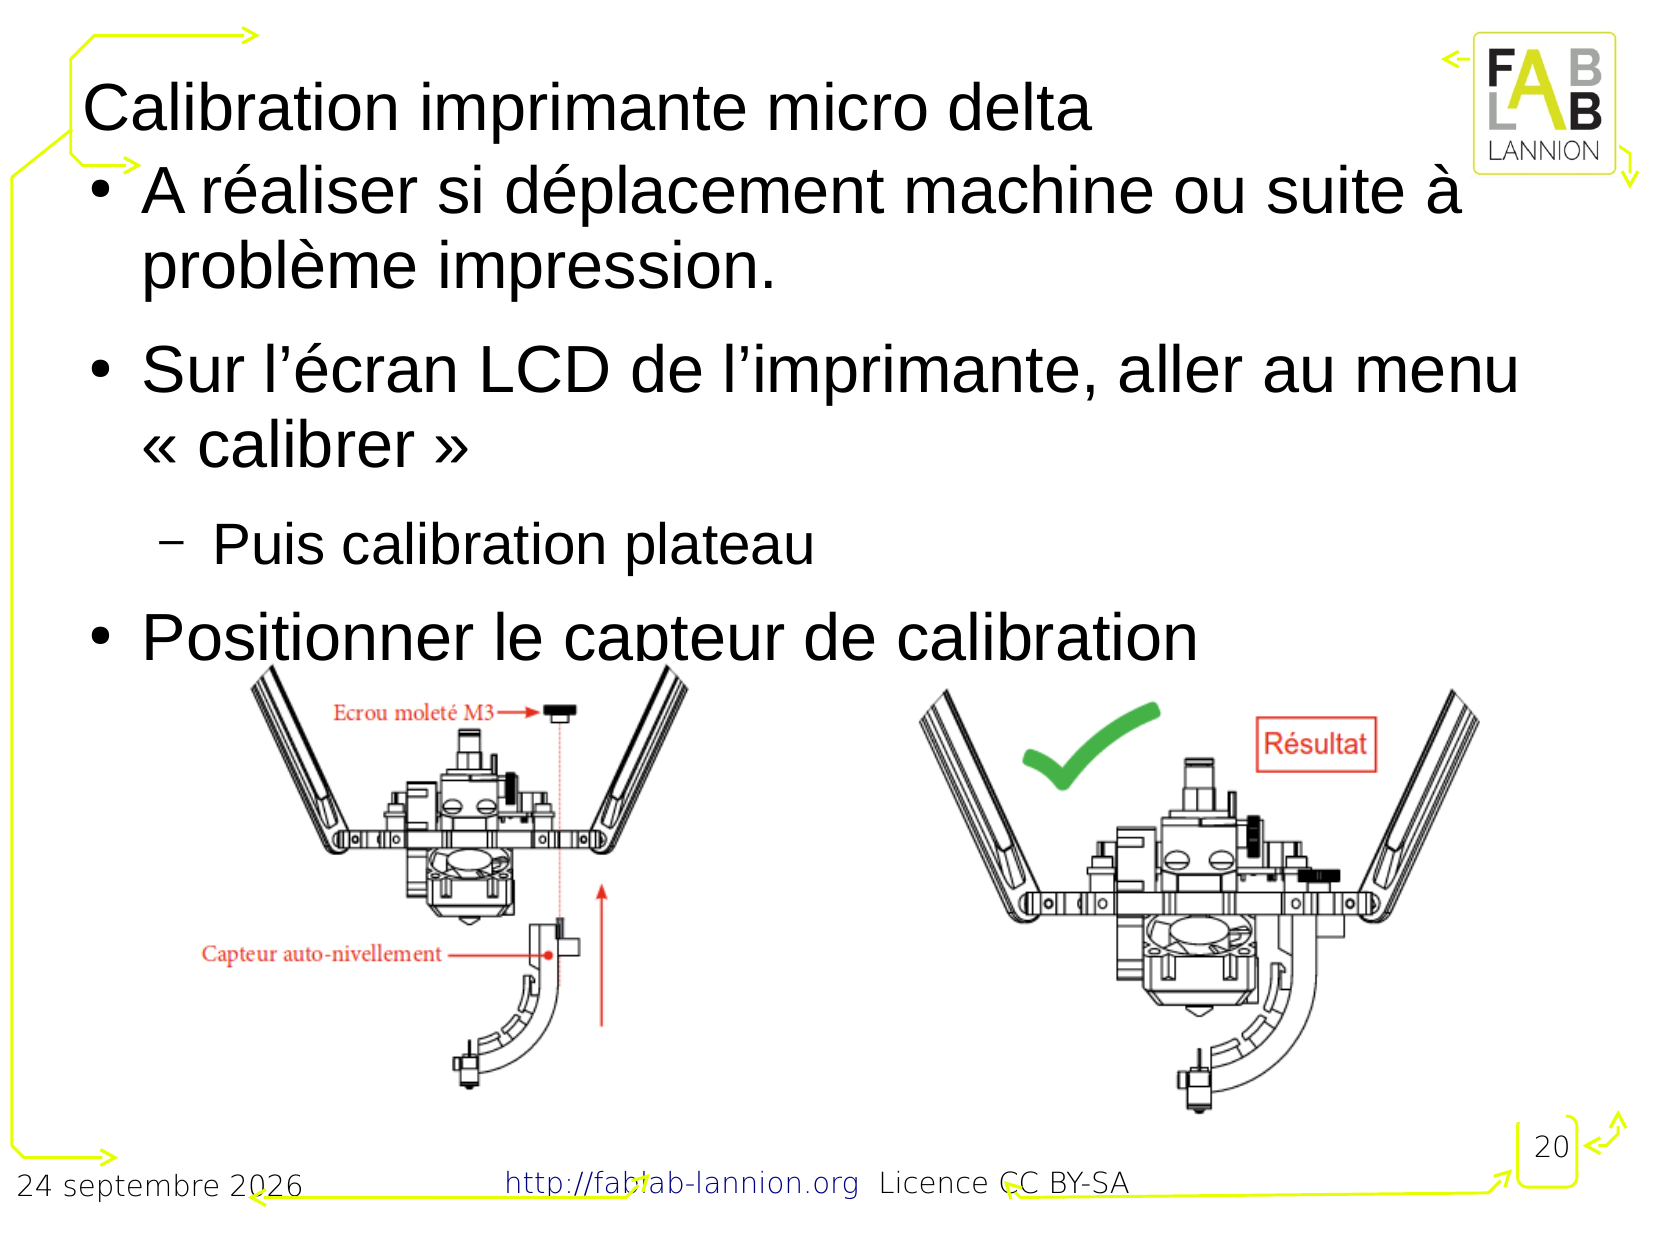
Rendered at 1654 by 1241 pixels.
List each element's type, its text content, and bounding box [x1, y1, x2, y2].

picture [885, 676, 1566, 1123]
list A réaliser si déplacement machine ou suite à problème impression. Sur l’écran LCD de l’imprimante, aller au menu « calibrer » Puis calibration plateau Positionner le capteur de calibration [70, 153, 1559, 873]
picture [183, 661, 733, 1096]
picture [1470, 29, 1619, 178]
title Calibration imprimante micro delta [82, 49, 1441, 153]
